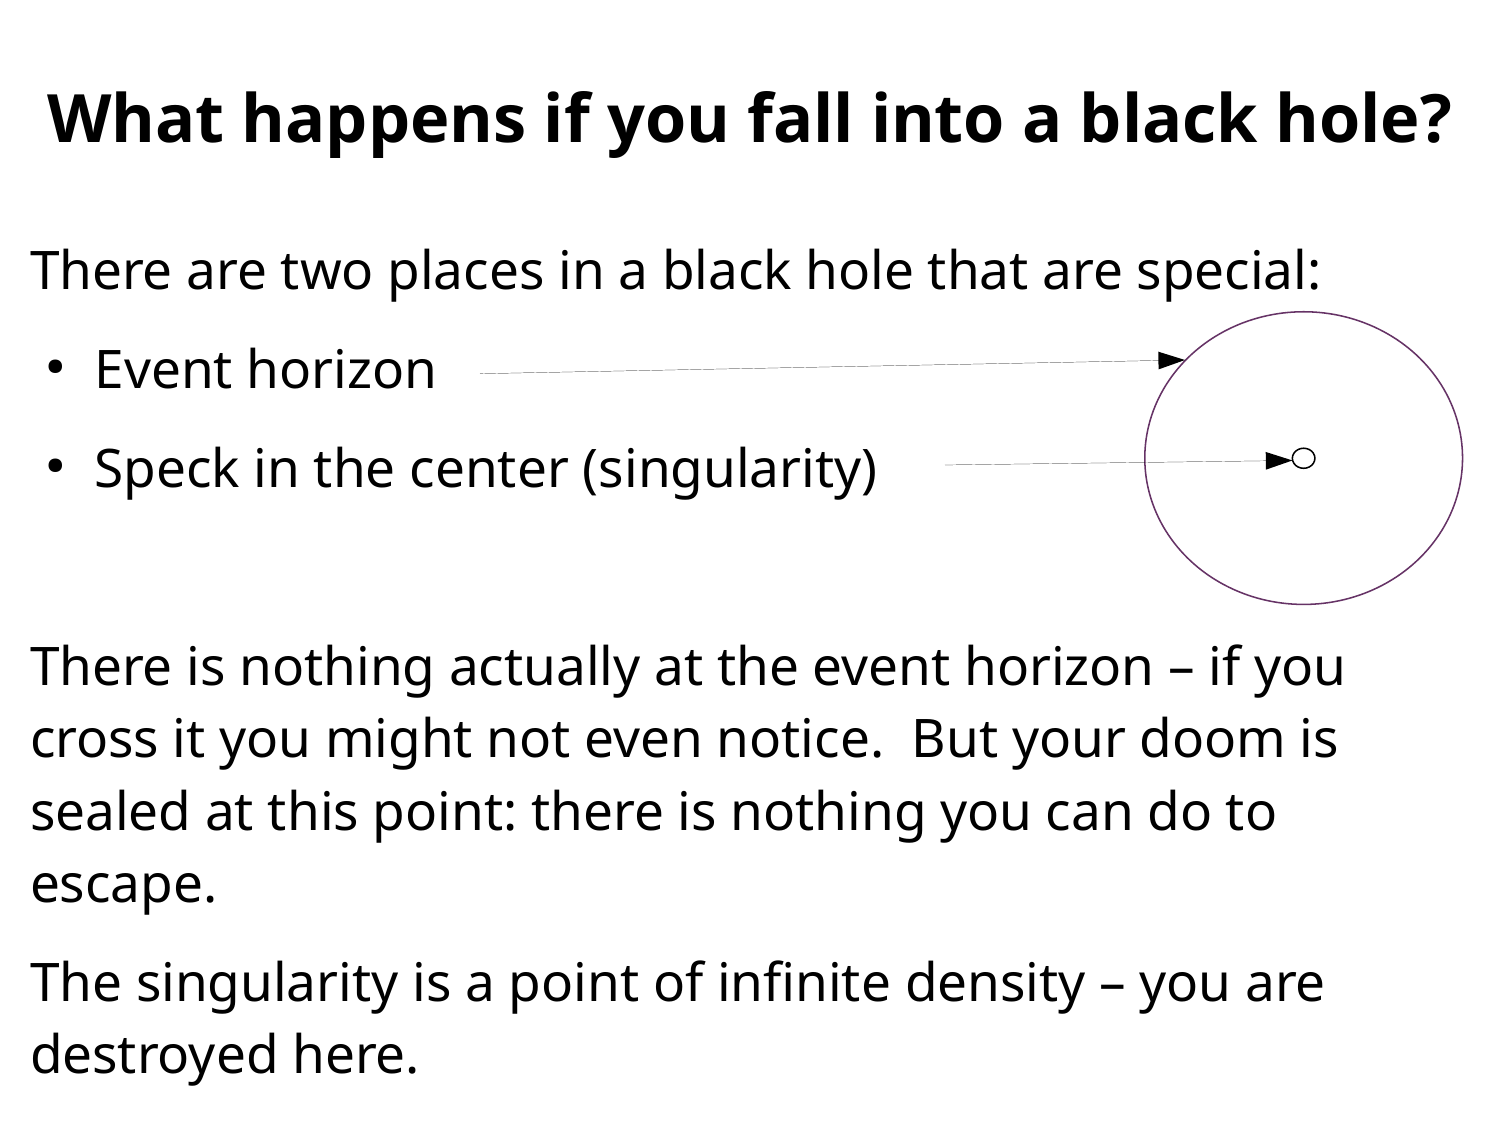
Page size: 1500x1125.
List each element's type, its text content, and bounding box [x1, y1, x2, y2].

title What happens if you fall into a black hole? [30, 77, 1471, 156]
list There are two places in a black hole that are special: Event horizon Speck in the center (singularity) There is nothing actually at the event horizon – if you cross it you might not even notice. But your doom is sealed at this point: there is nothing you can do to escape. The singularity is a point of infinite density – you are destroyed here. [30, 232, 1456, 1096]
